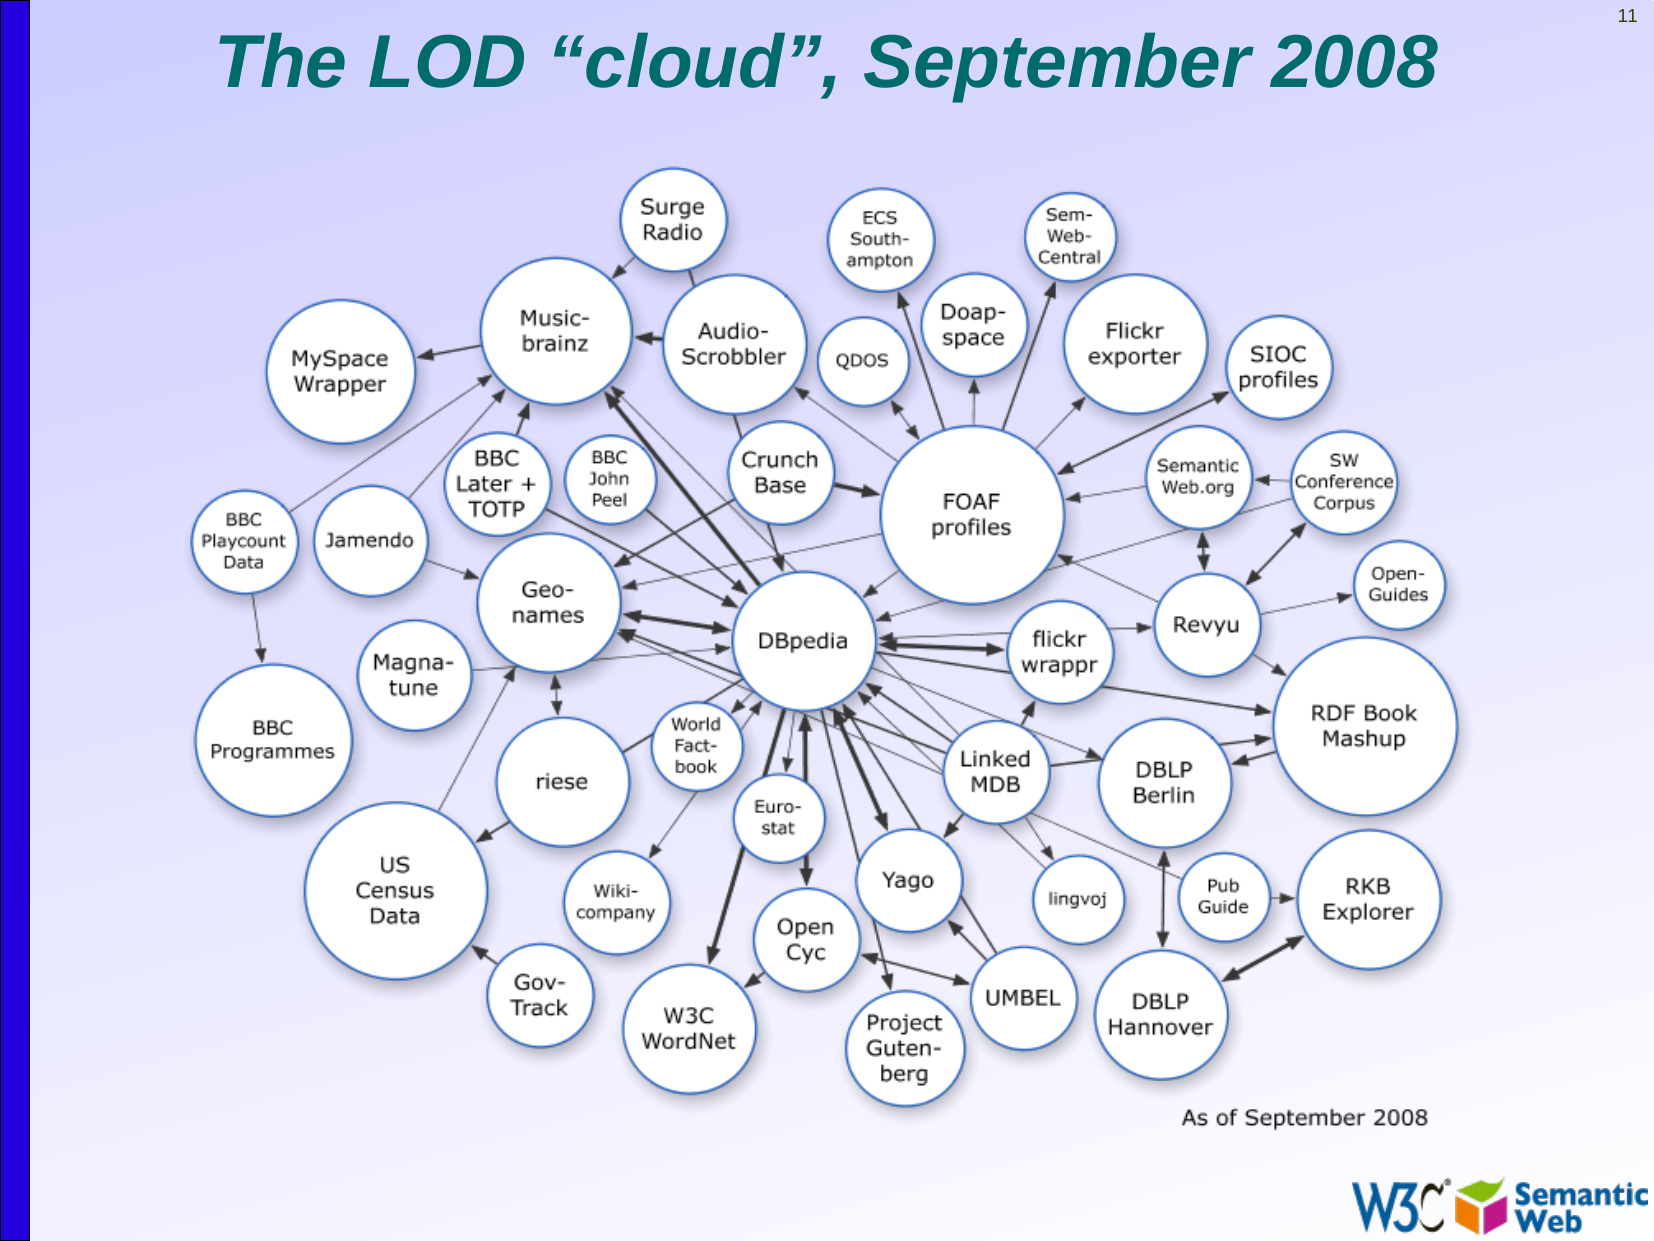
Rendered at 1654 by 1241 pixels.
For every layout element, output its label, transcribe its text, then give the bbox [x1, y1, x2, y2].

title The LOD “cloud”, September 2008 [0, 13, 1654, 117]
picture [1352, 1175, 1648, 1235]
picture [171, 151, 1487, 1140]
